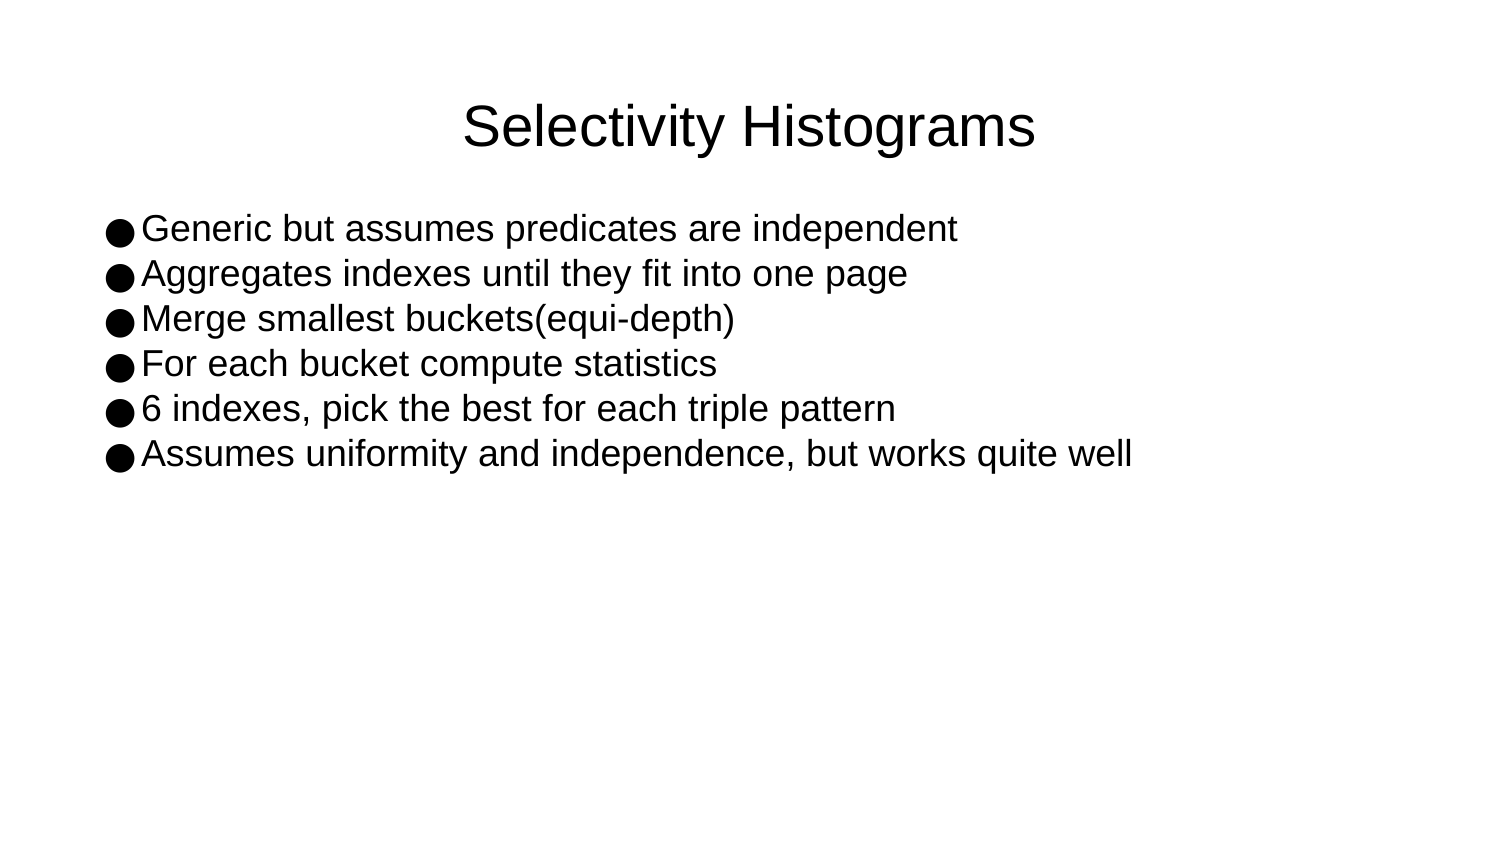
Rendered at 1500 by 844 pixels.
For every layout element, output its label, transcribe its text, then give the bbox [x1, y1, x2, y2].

text_box Generic but assumes predicates are independent Aggregates indexes until they fit into one page Merge smallest buckets(equi-depth) For each bucket compute statistics 6 indexes, pick the best for each triple pattern Assumes uniformity and independence, but works quite well [51, 189, 1449, 750]
text_box Selectivity Histograms [51, 72, 1449, 167]
